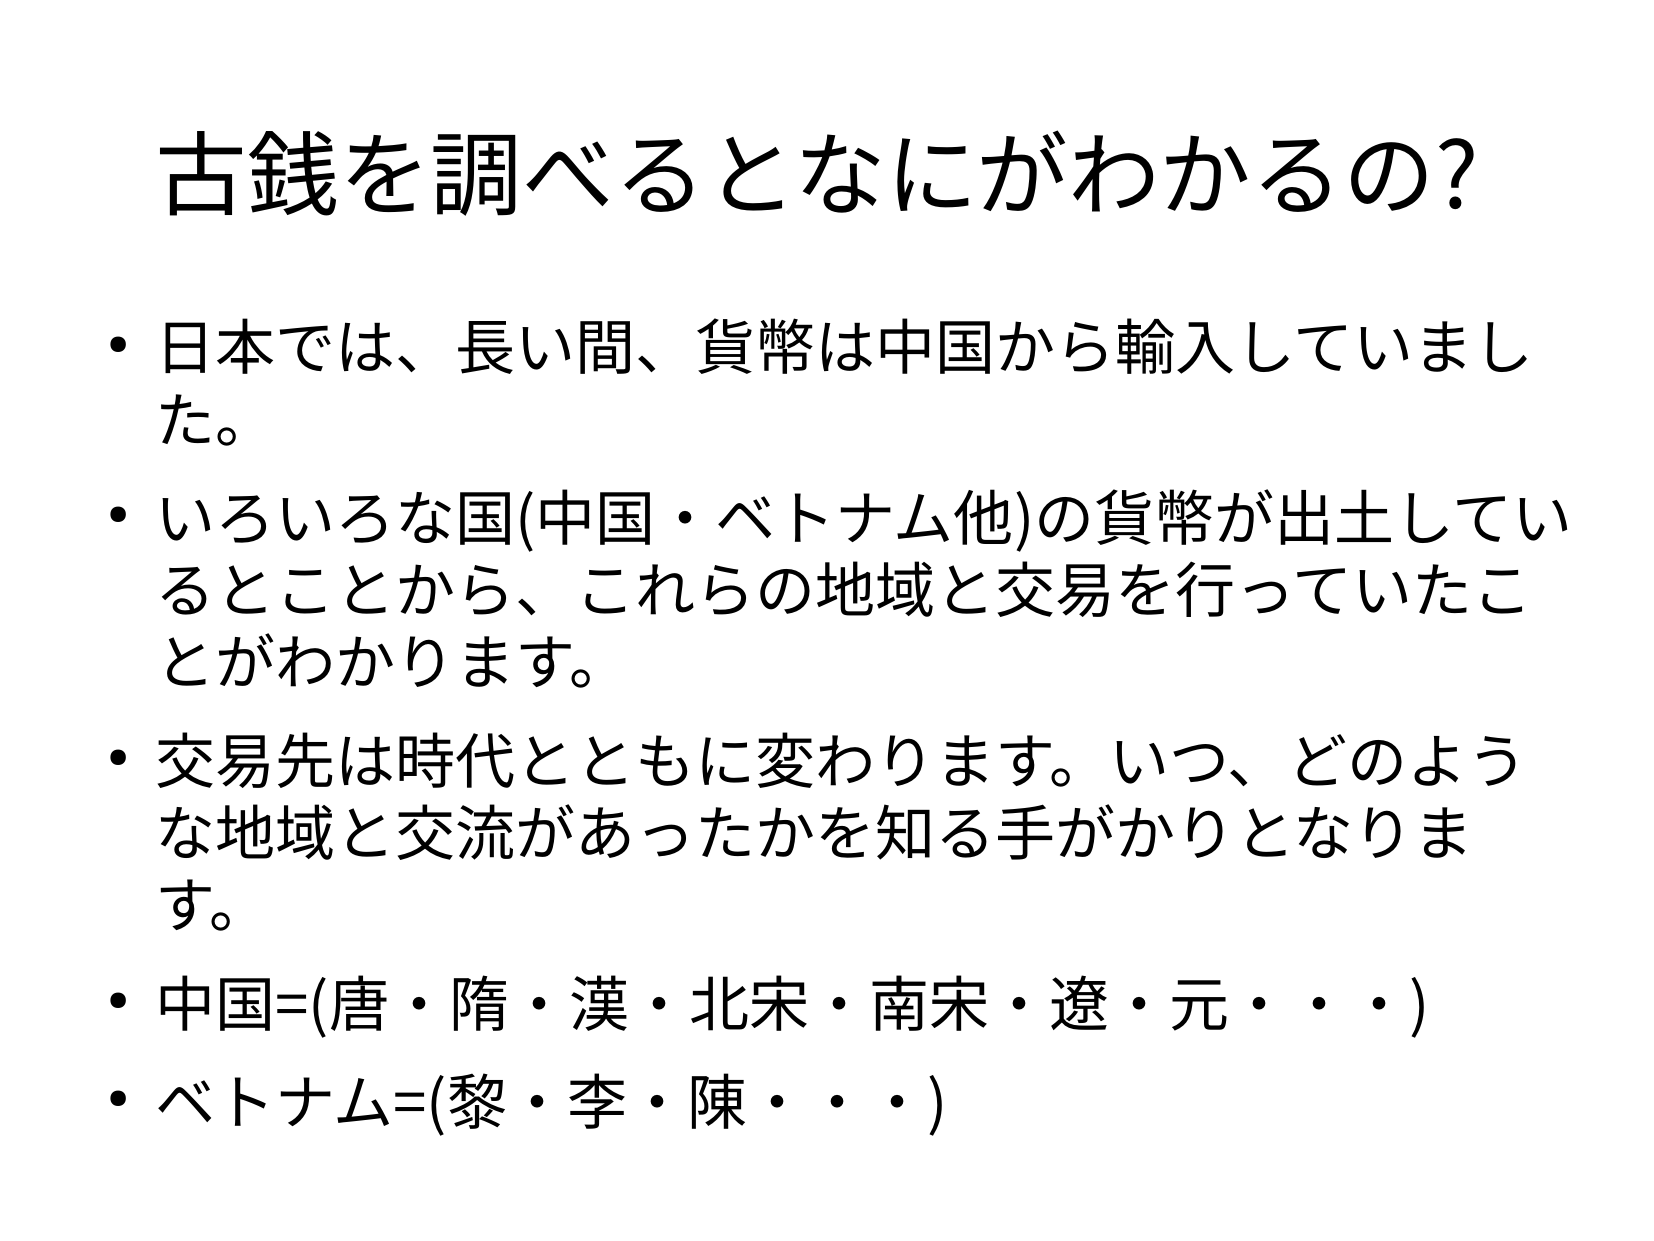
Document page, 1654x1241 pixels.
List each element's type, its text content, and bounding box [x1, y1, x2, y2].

title 古銭を調べるとなにがわかるの? [73, 68, 1562, 276]
list 日本では、長い間、貨幣は中国から輸入していました。 いろいろな国(中国・ベトナム他)の貨幣が出土しているとことから、これらの地域と交易を行っていたことがわかります。 交易先は時代とともに変わります。いつ、どのような地域と交流があったかを知る手がかりとなります。 中国=(唐・隋・漢・北宋・南宋・遼・元・・・) ベトナム=(黎・李・陳・・・) [91, 309, 1580, 1137]
